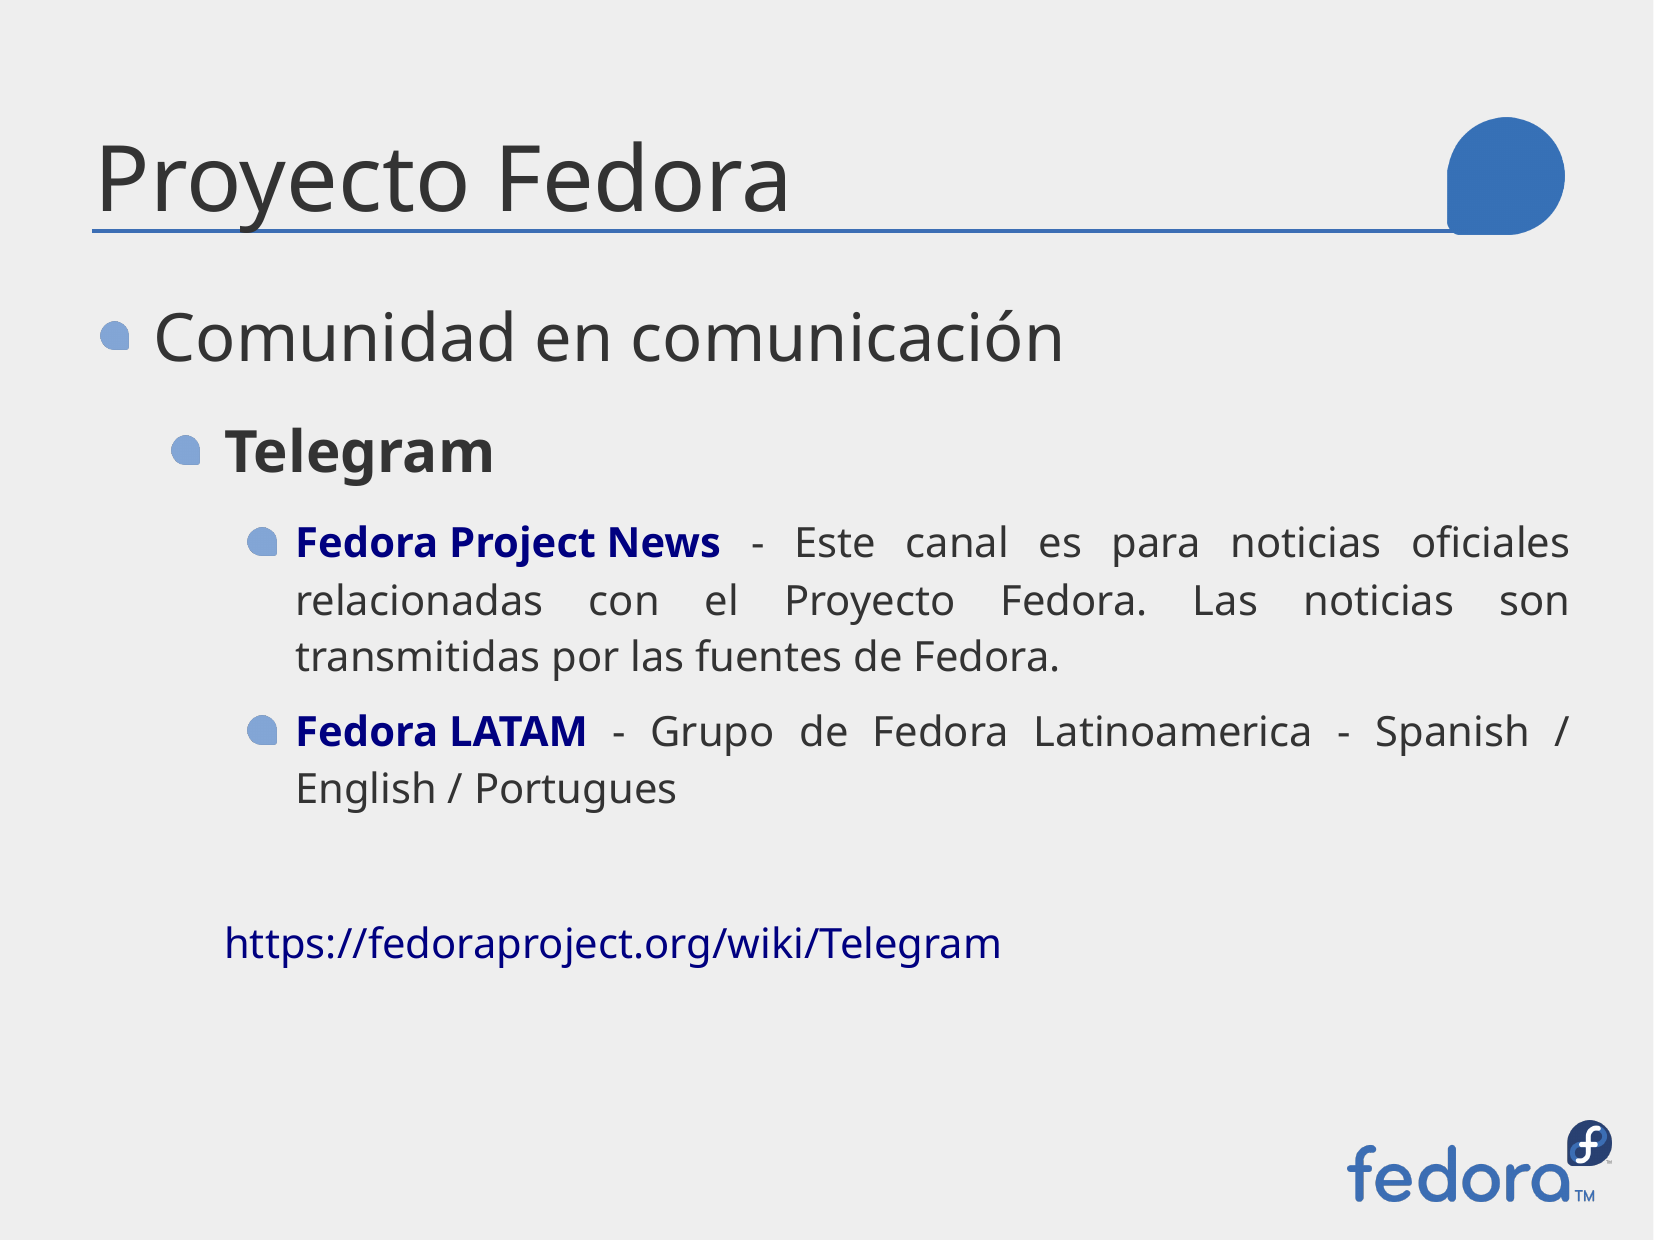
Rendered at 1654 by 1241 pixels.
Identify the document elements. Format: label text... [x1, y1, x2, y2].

title Proyecto Fedora [94, 100, 1426, 251]
list Comunidad en comunicación Telegram Fedora Project News - Este canal es para noticias oficiales relacionadas con el Proyecto Fedora. Las noticias son transmitidas por las fuentes de Fedora. Fedora LATAM - Grupo de Fedora Latinoamerica - Spanish / English / Portugues https://fedoraproject.org/wiki/Telegram [82, 290, 1571, 1094]
picture [1347, 1120, 1612, 1202]
picture [1447, 117, 1565, 235]
